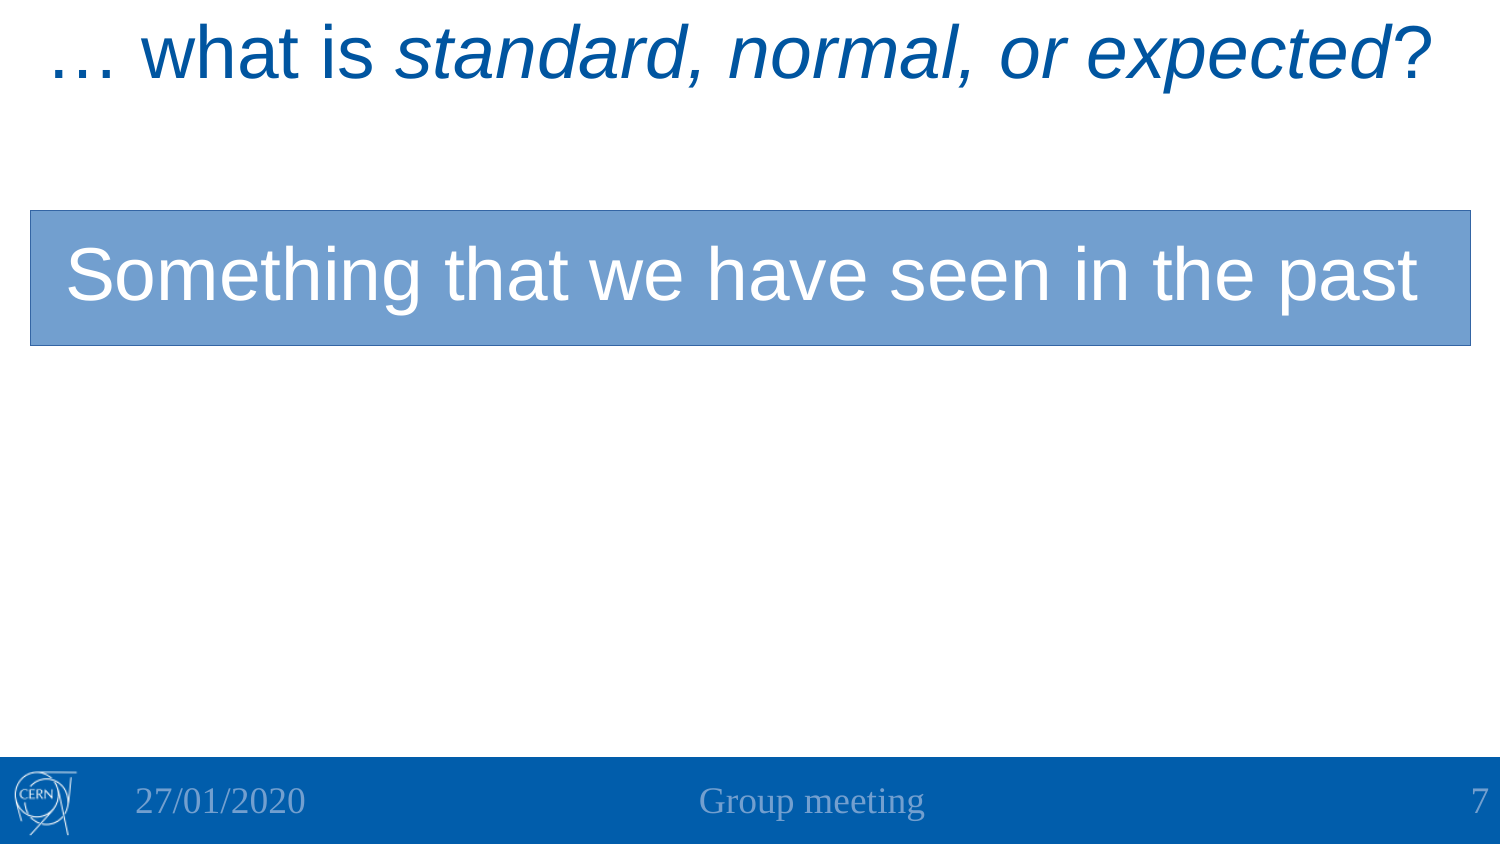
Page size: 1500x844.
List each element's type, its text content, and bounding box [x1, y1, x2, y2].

text_box Something that we have seen in the past [30, 225, 1456, 331]
title … what is standard, normal, or expected? [0, 0, 1500, 106]
text_box [30, 210, 1471, 346]
